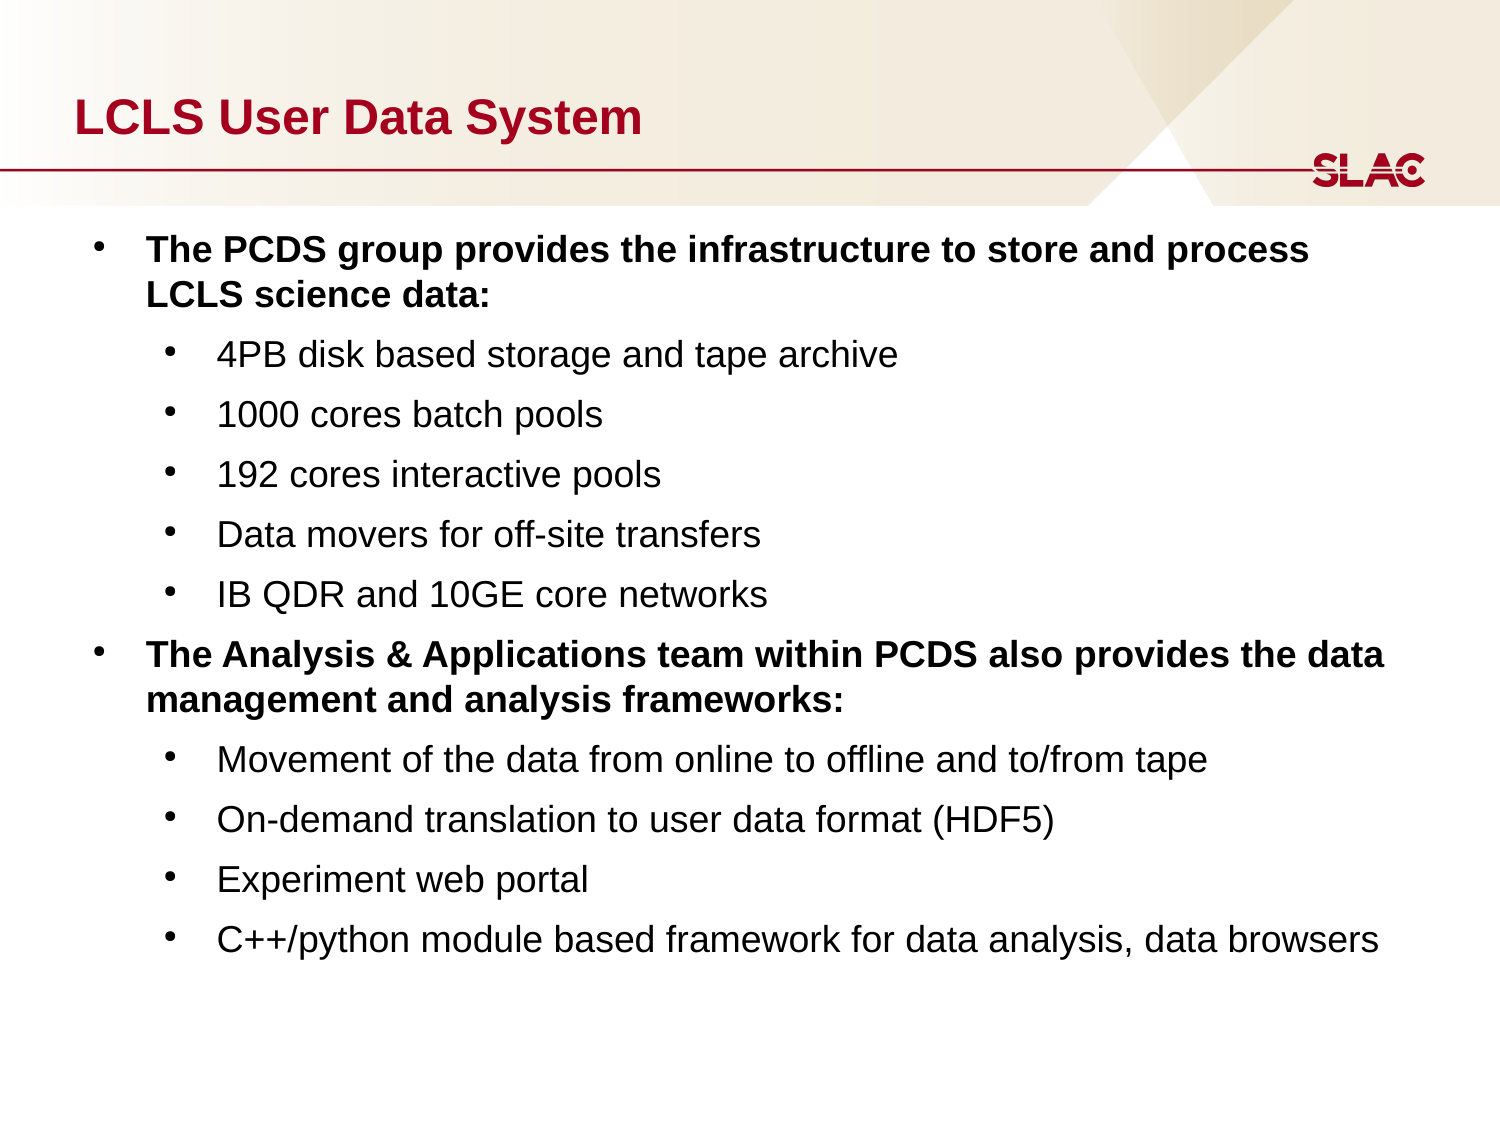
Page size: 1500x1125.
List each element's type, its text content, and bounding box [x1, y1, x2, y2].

list The PCDS group provides the infrastructure to store and process LCLS science data: 4PB disk based storage and tape archive 1000 cores batch pools 192 cores interactive pools Data movers for off-site transfers IB QDR and 10GE core networks The Analysis & Applications team within PCDS also provides the data management and analysis frameworks: Movement of the data from online to offline and to/from tape On-demand translation to user data format (HDF5) Experiment web portal C++/python module based framework for data analysis, data browsers [75, 224, 1406, 1035]
title LCLS User Data System [74, 21, 1404, 145]
picture [0, 0, 1500, 206]
